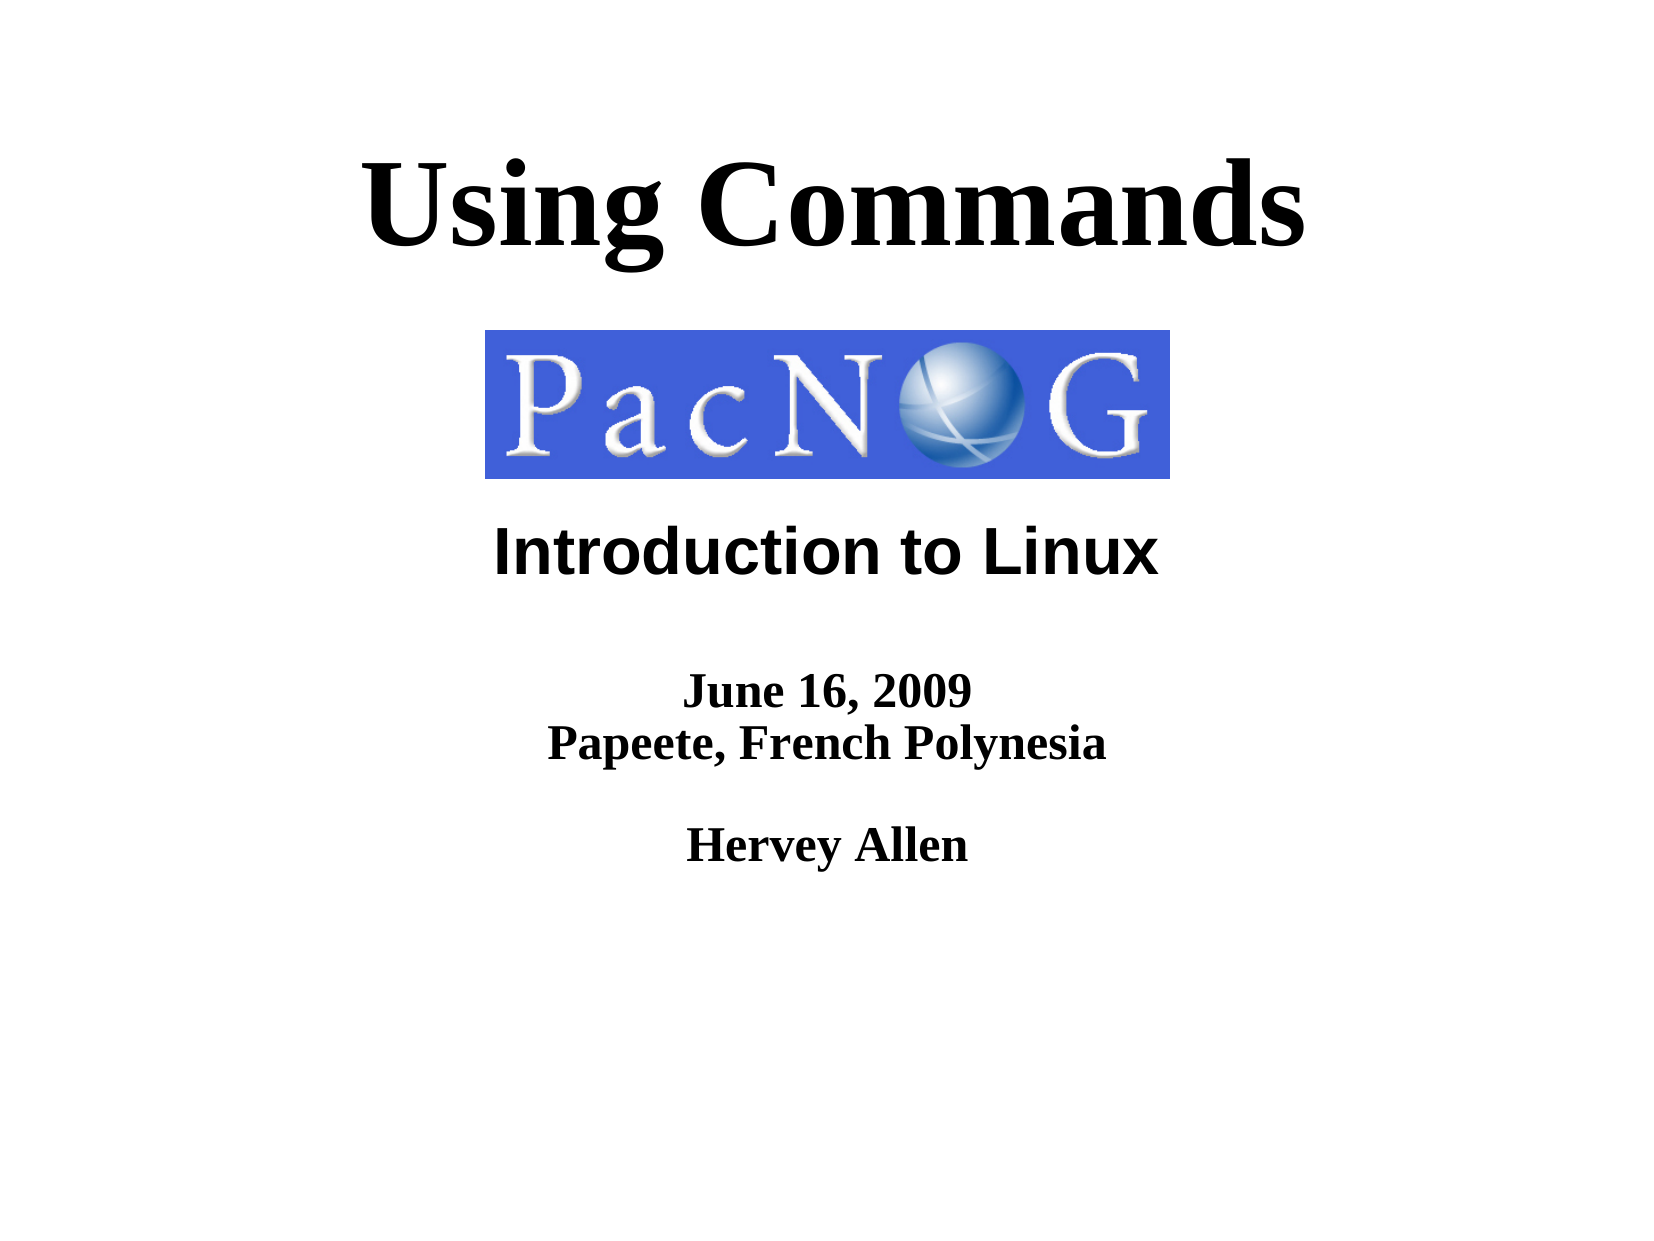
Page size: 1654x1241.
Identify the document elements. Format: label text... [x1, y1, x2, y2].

list Introduction to Linux June 16, 2009 Papeete, French Polynesia Hervey Allen [121, 303, 1534, 1085]
title Using Commands [127, 102, 1540, 311]
picture [485, 330, 1170, 479]
